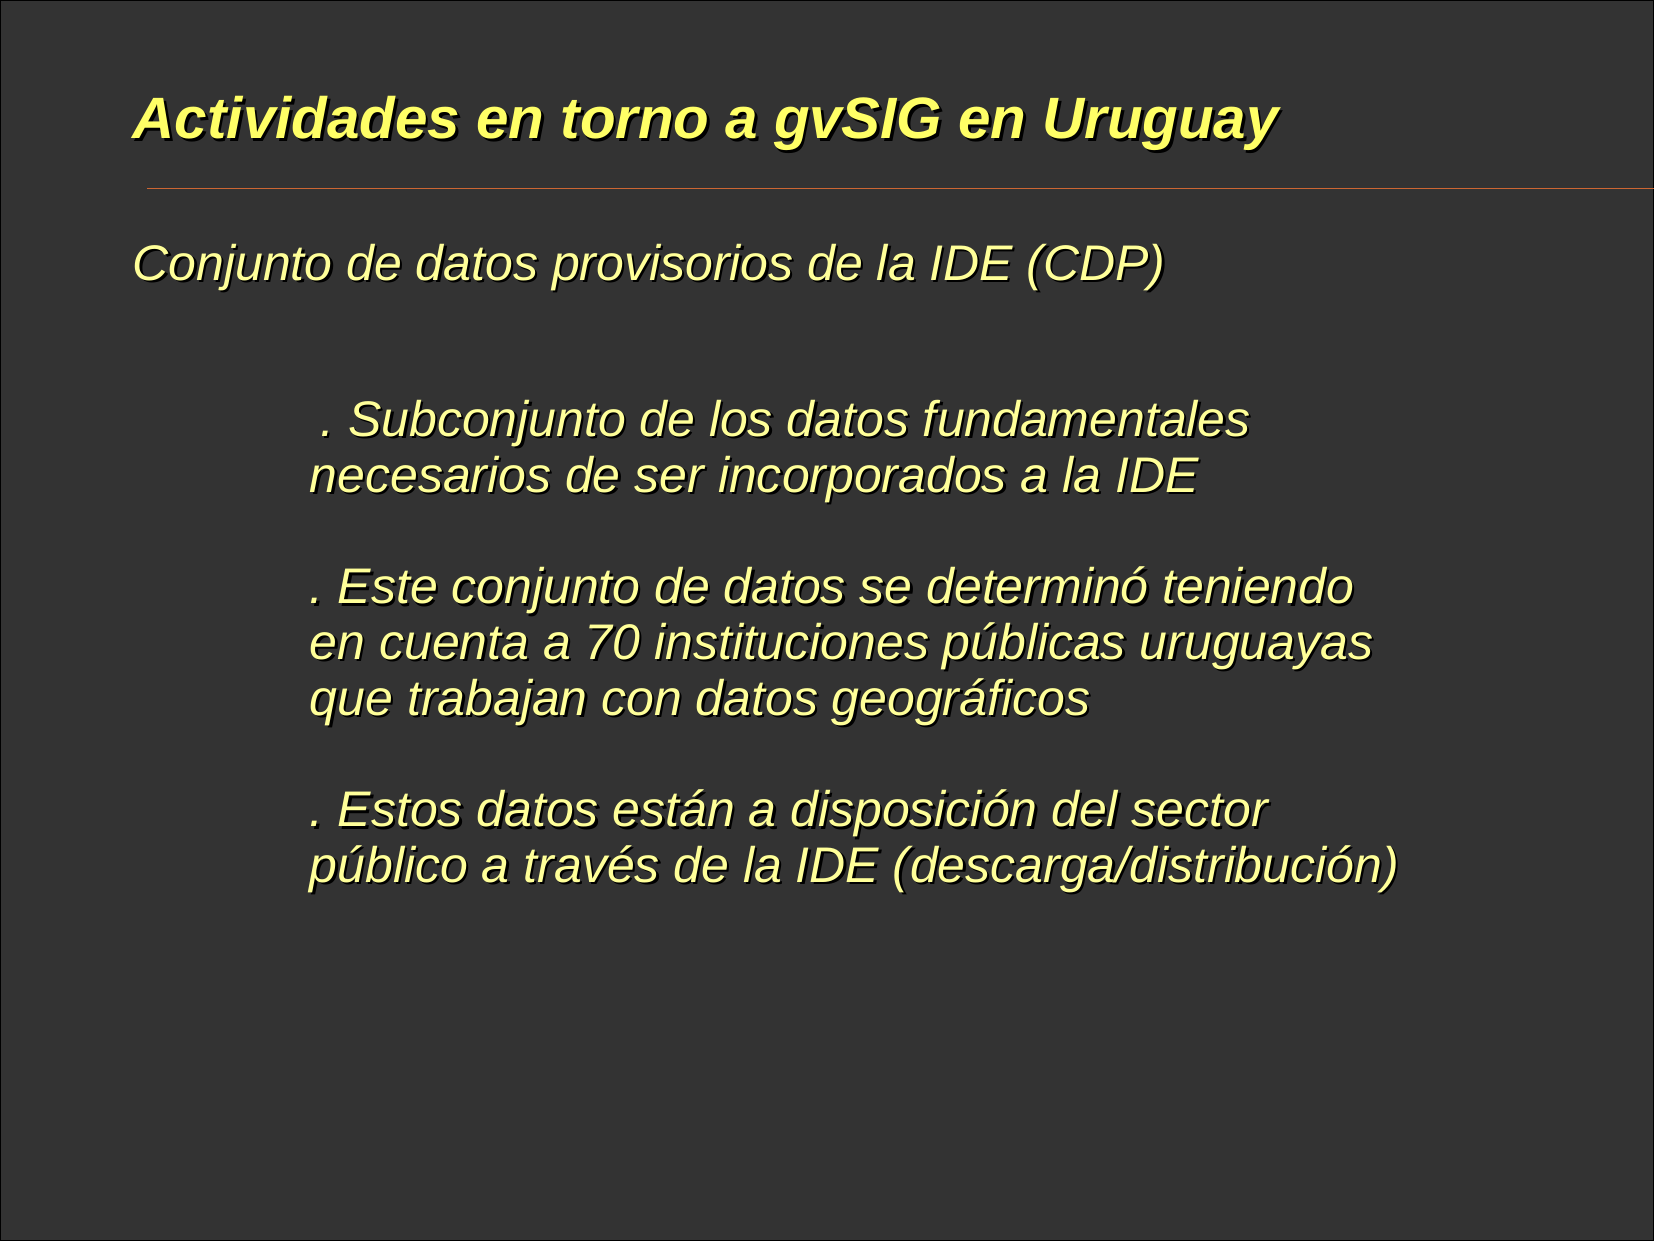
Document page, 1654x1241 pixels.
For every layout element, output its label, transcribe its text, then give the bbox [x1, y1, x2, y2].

text_box Conjunto de datos provisorios de la IDE (CDP) [118, 228, 1477, 299]
text_box [0, 0, 1654, 1241]
text_box Actividades en torno a gvSIG en Uruguay [118, 78, 1536, 169]
text_box . Subconjunto de los datos fundamentales necesarios de ser incorporados a la IDE . Este conjunto de datos se determinó teniendo en cuenta a 70 instituciones públicas uruguayas que trabajan con datos geográficos . Estos datos están a disposición del sector público a través de la IDE (descarga/distribución) [295, 383, 1418, 901]
